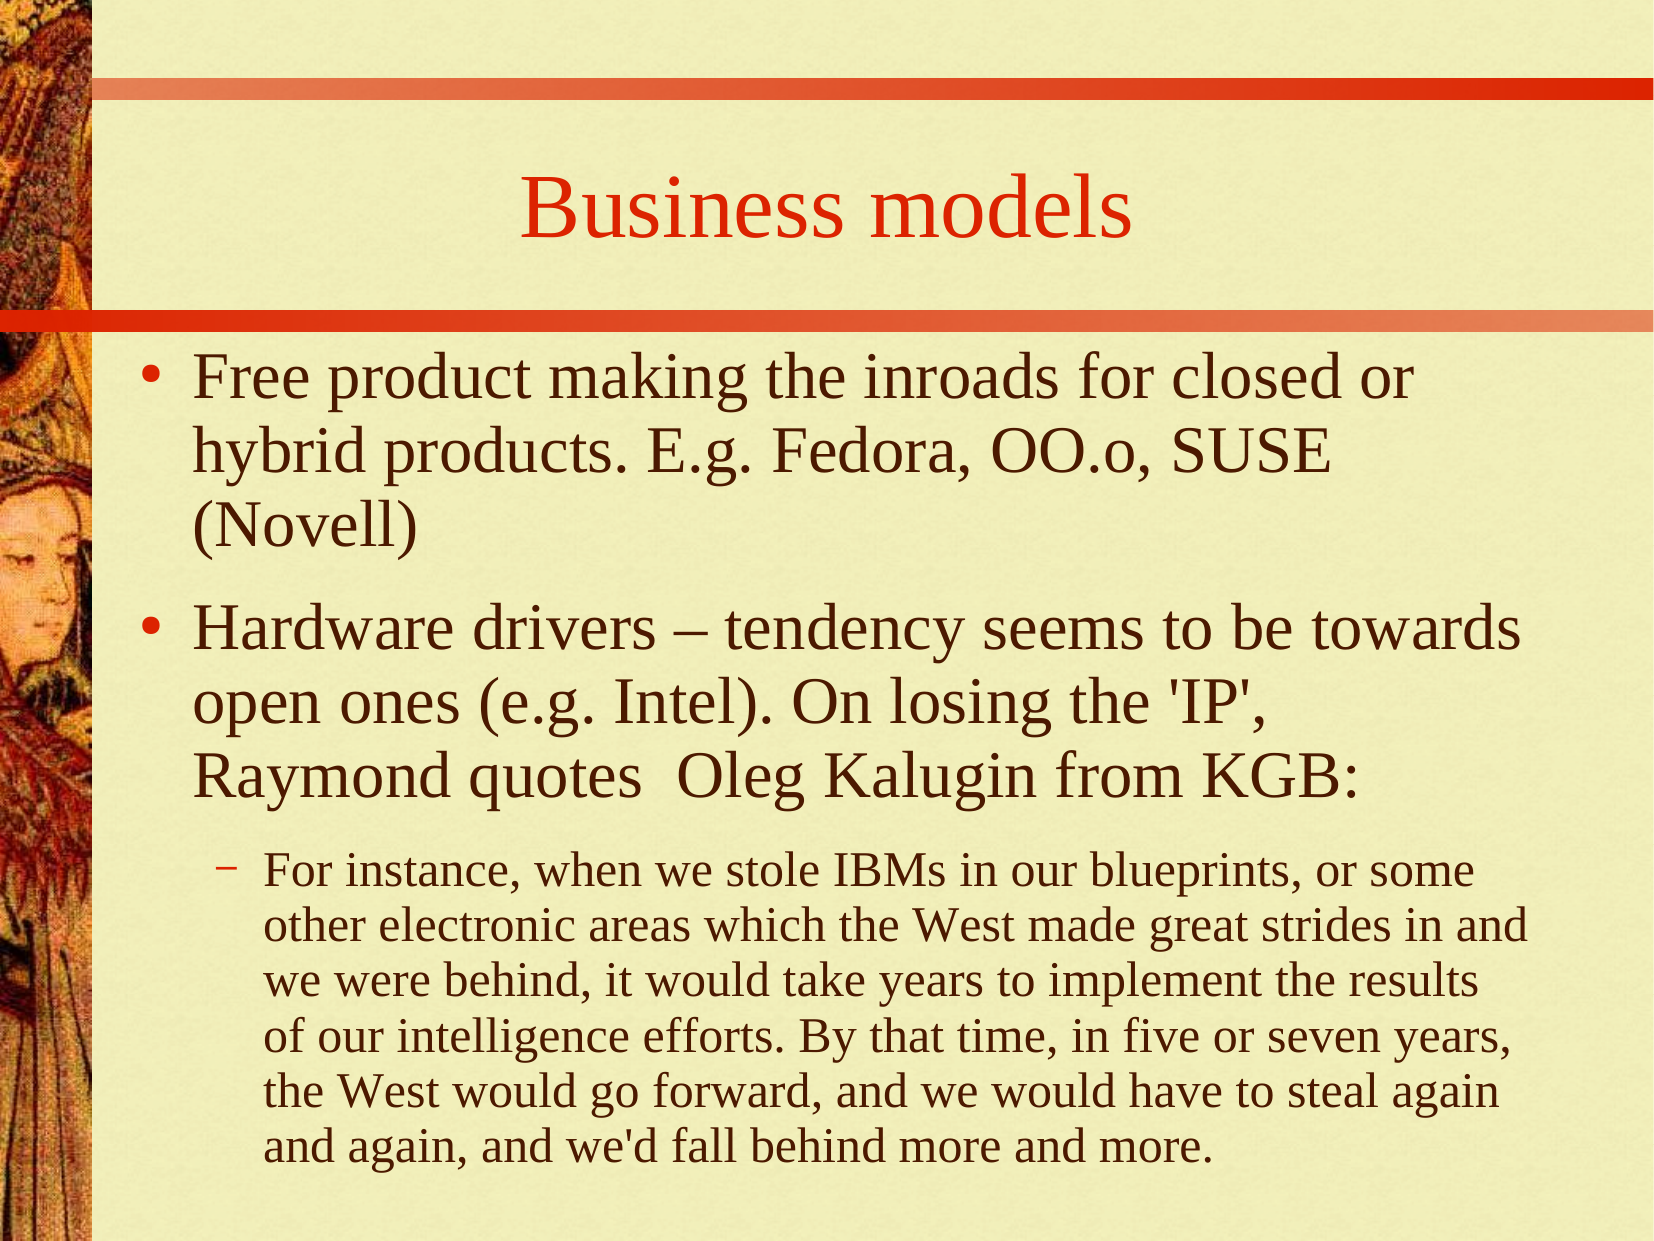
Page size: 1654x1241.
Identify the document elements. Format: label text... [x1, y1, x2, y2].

picture [0, 332, 1654, 1241]
list Free product making the inroads for closed or hybrid products. E.g. Fedora, OO.o, SUSE (Novell) Hardware drivers – tendency seems to be towards open ones (e.g. Intel). On losing the 'IP', Raymond quotes Oleg Kalugin from KGB: For instance, when we stole IBMs in our blueprints, or some other electronic areas which the West made great strides in and we were behind, it would take years to implement the results of our intelligence efforts. By that time, in five or seven years, the West would go forward, and we would have to steal again and again, and we'd fall behind more and more. [121, 338, 1534, 1174]
title Business models [121, 102, 1534, 311]
picture [0, 0, 1654, 310]
